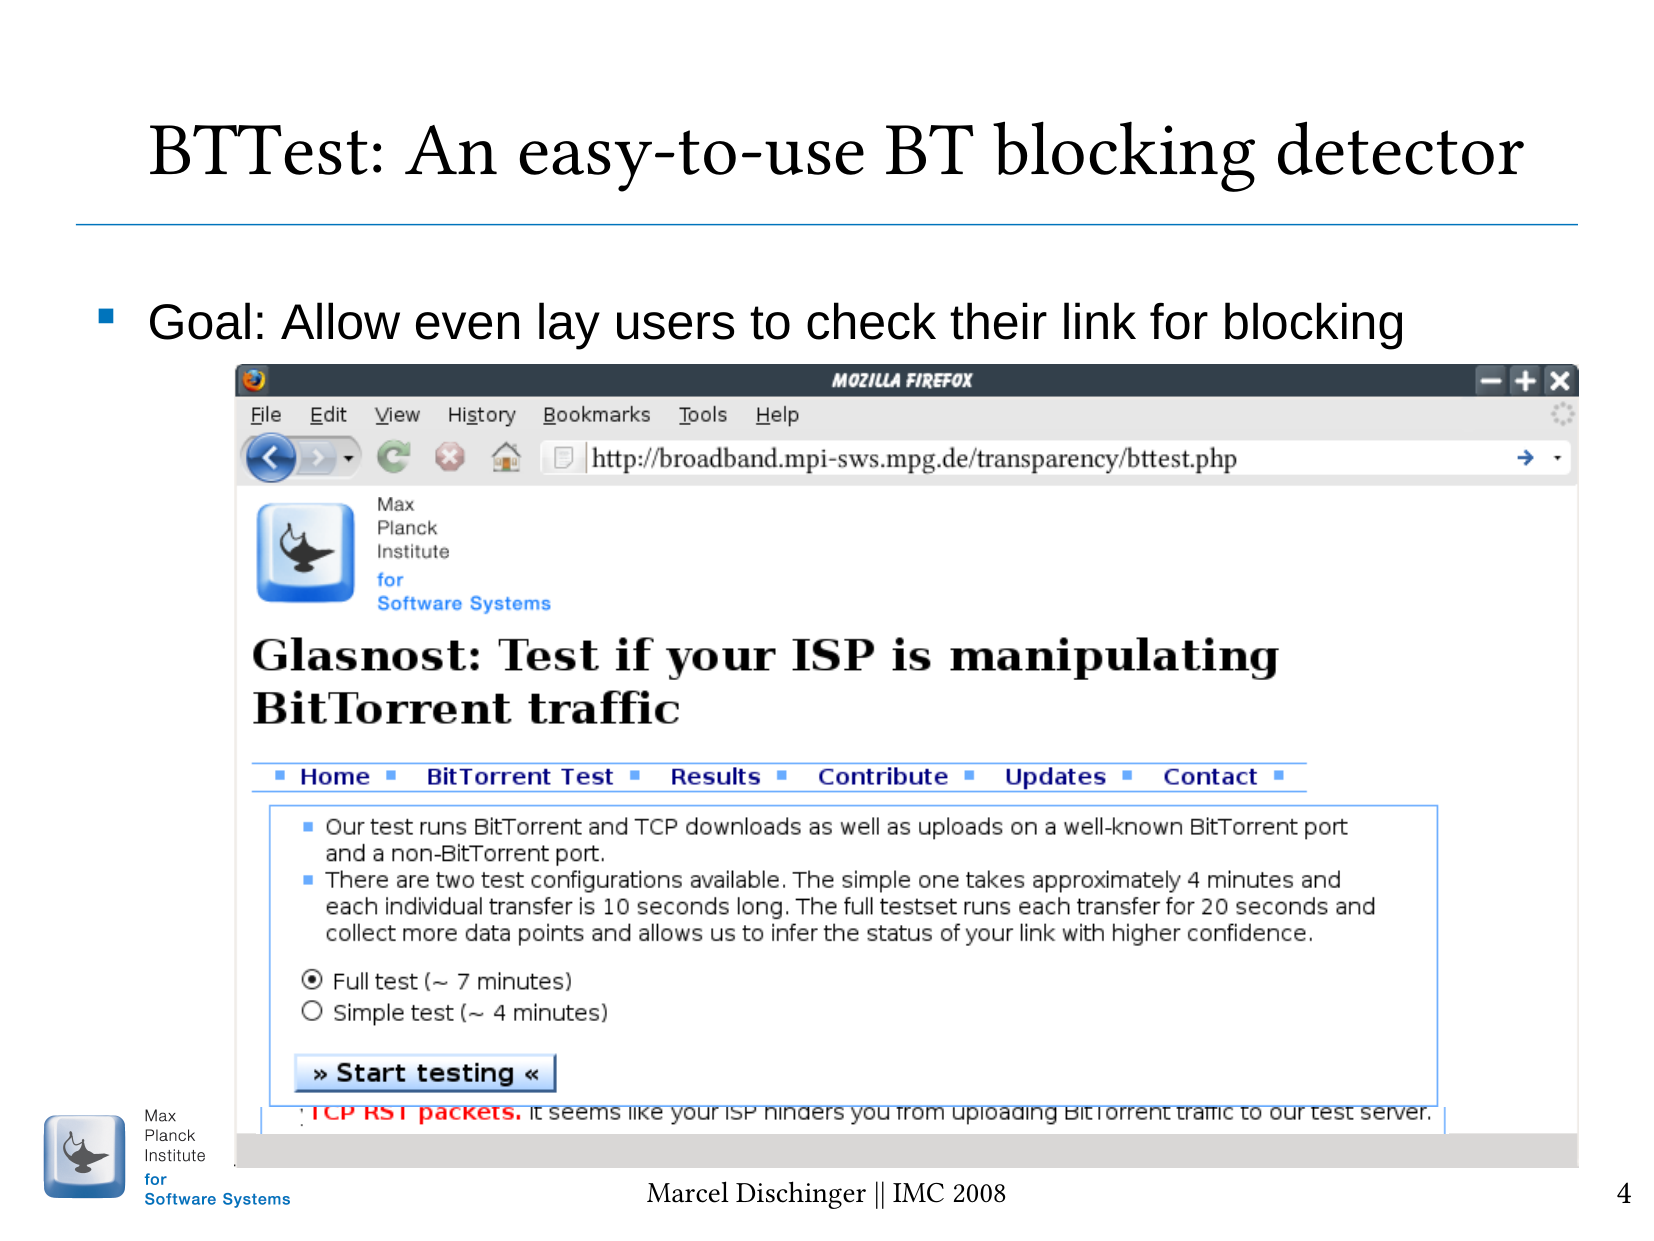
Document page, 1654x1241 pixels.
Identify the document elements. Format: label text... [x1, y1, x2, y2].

list Goal: Allow even lay users to check their link for blocking [77, 277, 1579, 361]
picture [234, 364, 1579, 1169]
title BTTest: An easy-to-use BT blocking detector [54, 51, 1621, 252]
